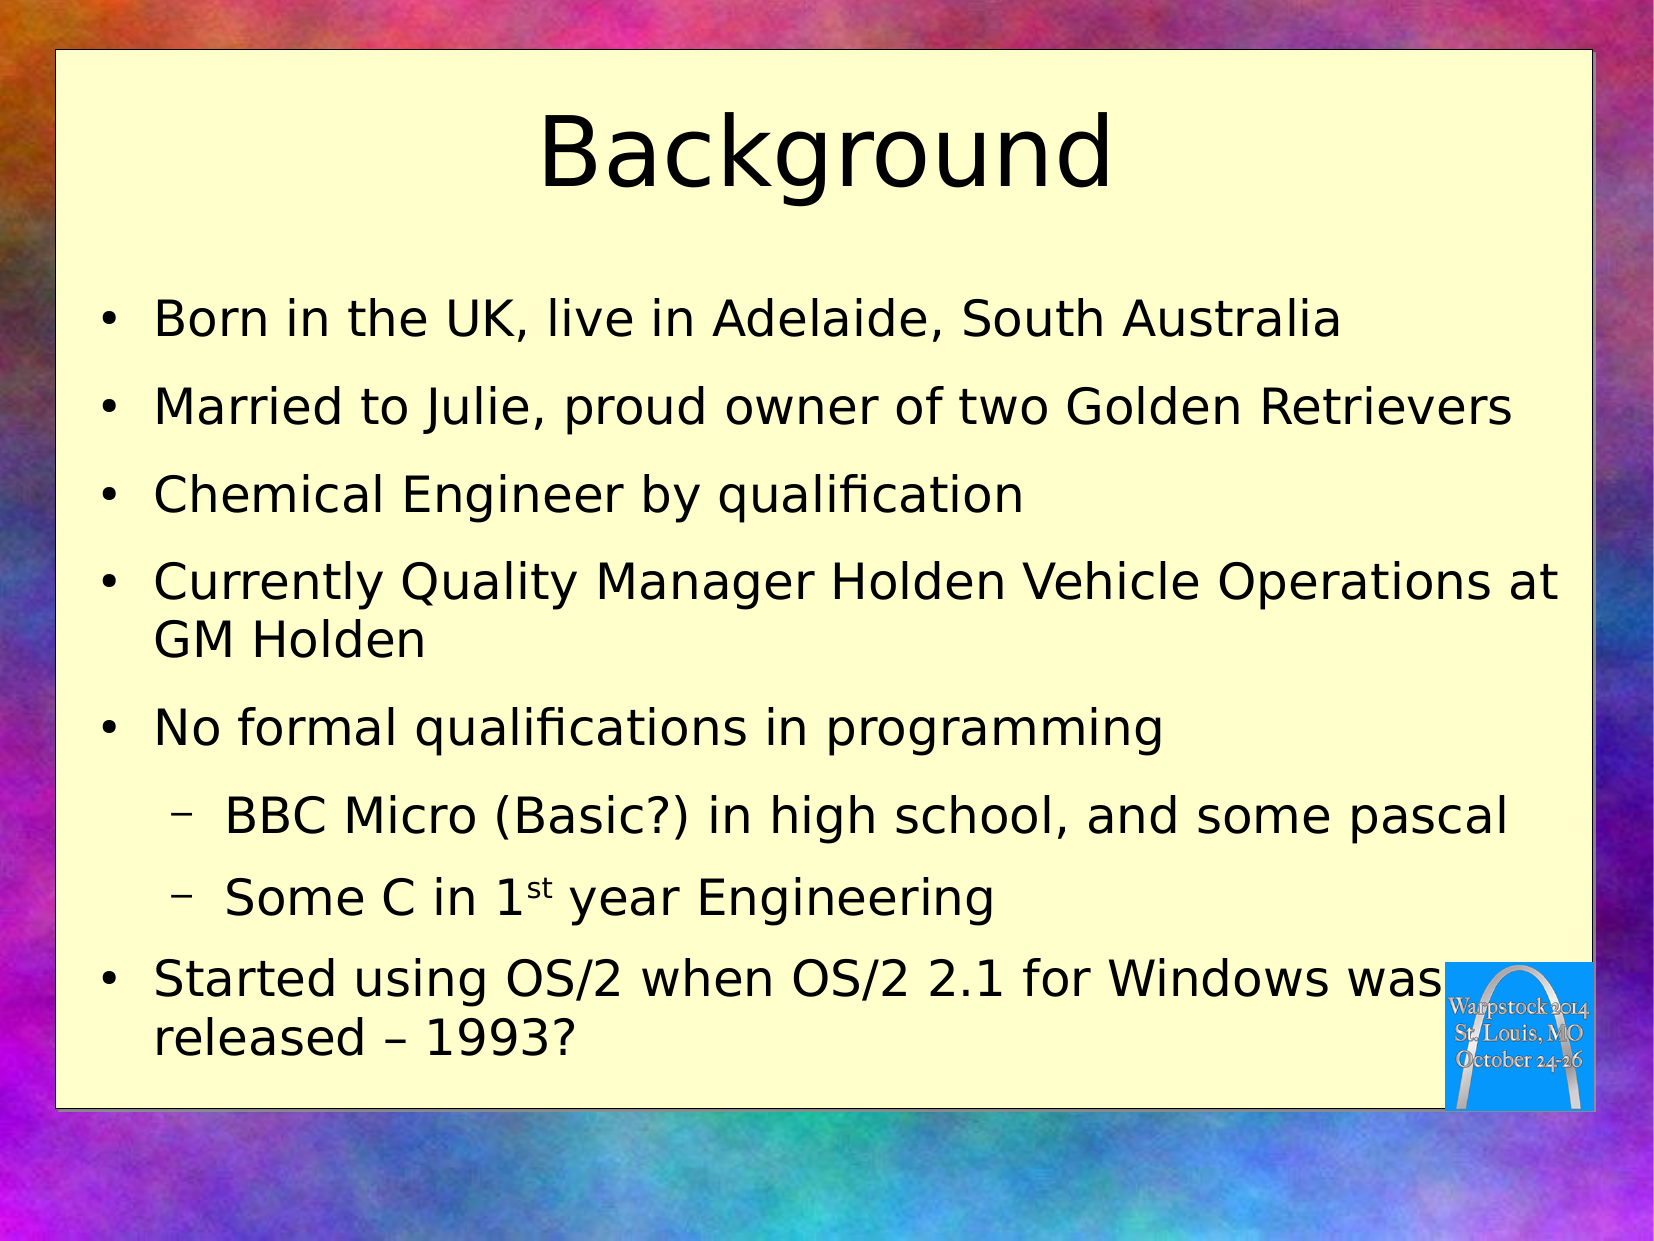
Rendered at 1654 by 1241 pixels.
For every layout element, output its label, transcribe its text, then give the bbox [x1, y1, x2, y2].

list Born in the UK, live in Adelaide, South Australia Married to Julie, proud owner of two Golden Retrievers Chemical Engineer by qualification Currently Quality Manager Holden Vehicle Operations at GM Holden No formal qualifications in programming BBC Micro (Basic?) in high school, and some pascal Some C in 1st year Engineering Started using OS/2 when OS/2 2.1 for Windows was released – 1993? [82, 290, 1571, 1072]
picture [0, 0, 1654, 1241]
title Background [82, 49, 1571, 257]
